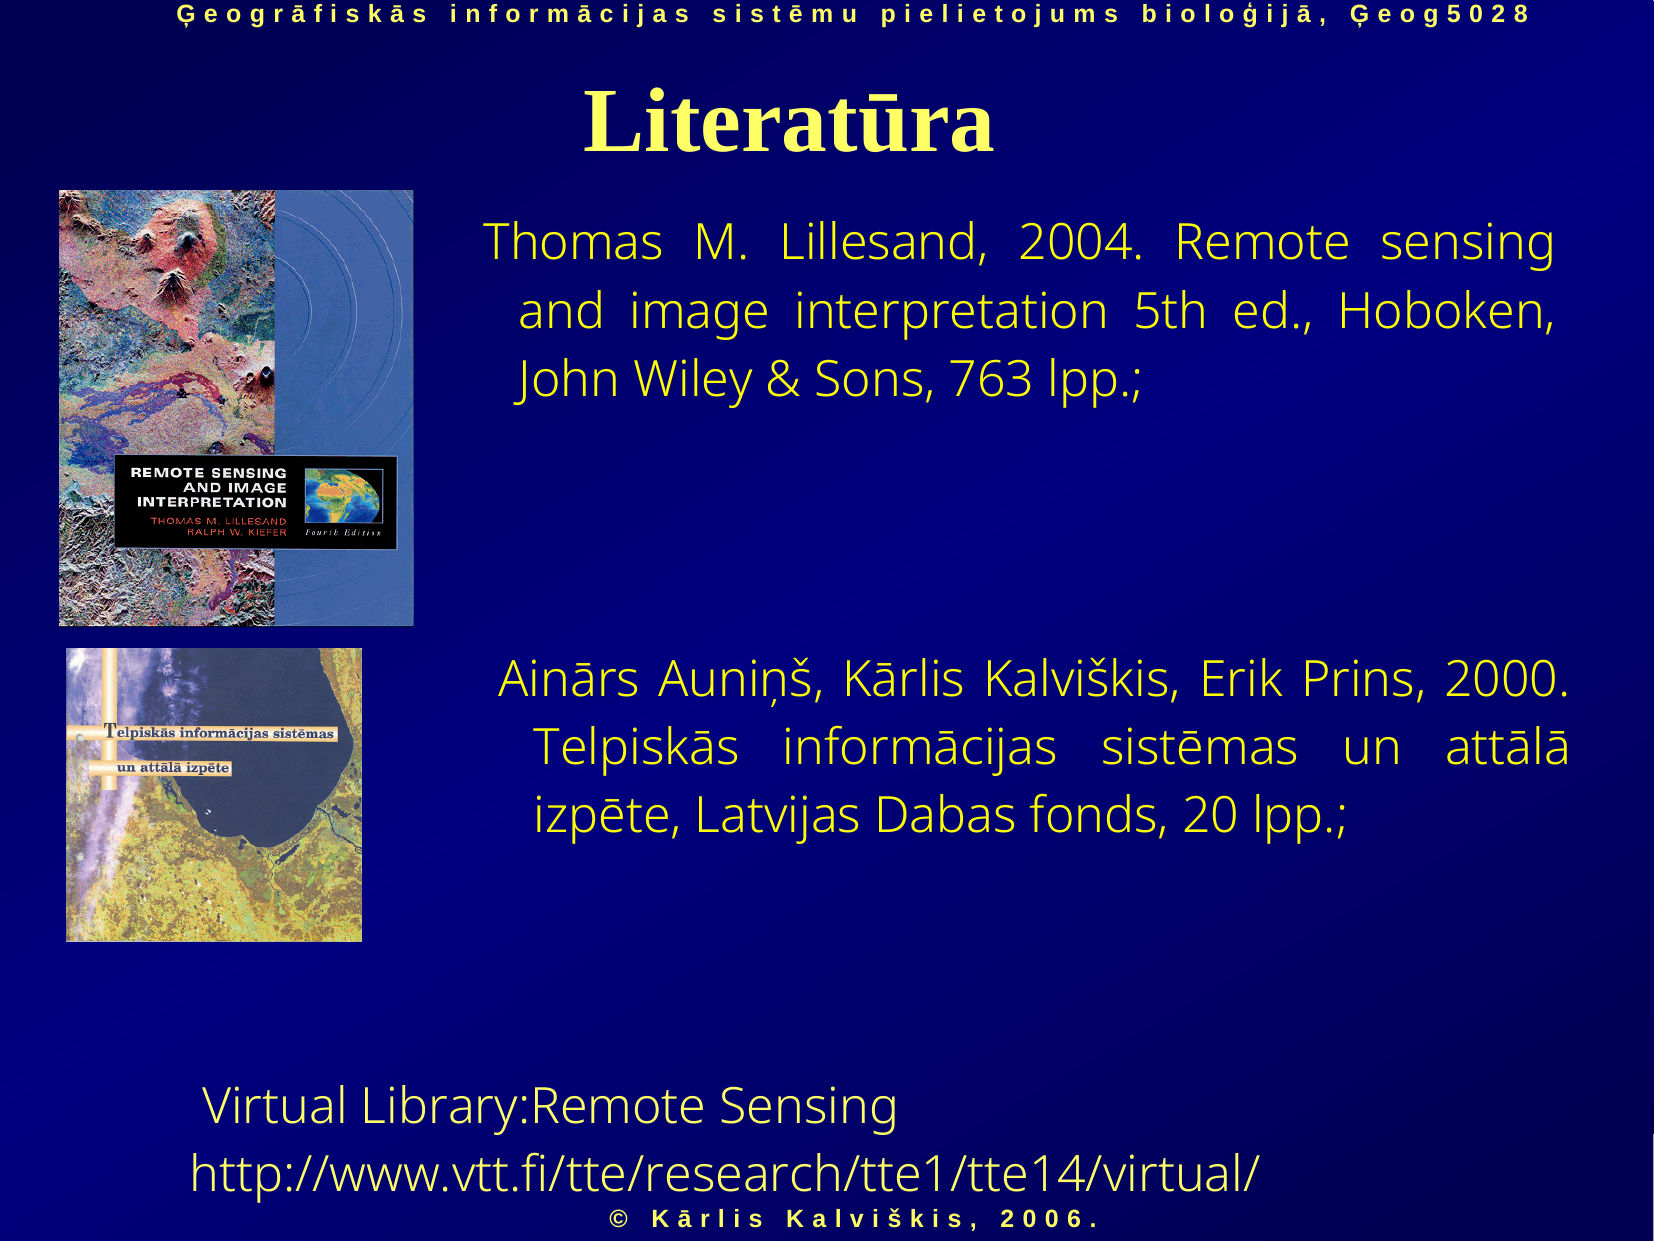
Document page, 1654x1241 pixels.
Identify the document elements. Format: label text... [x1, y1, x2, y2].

picture [59, 190, 414, 627]
title Literatūra [84, 17, 1497, 225]
text_box Thomas M. Lillesand, 2004. Remote sensing and image interpretation 5th ed., Hoboken, John Wiley & Sons, 763 lpp.; [448, 206, 1557, 379]
text_box Ainārs Auniņš, Kārlis Kalviškis, Erik Prins, 2000. Telpiskās informācijas sistēmas un attālā izpēte, Latvijas Dabas fonds, 20 lpp.; [462, 642, 1572, 872]
text_box Virtual Library:Remote Sensing http://www.vtt.fi/tte/research/tte1/tte14/virtual/ [184, 1069, 1447, 1185]
picture [66, 648, 362, 942]
